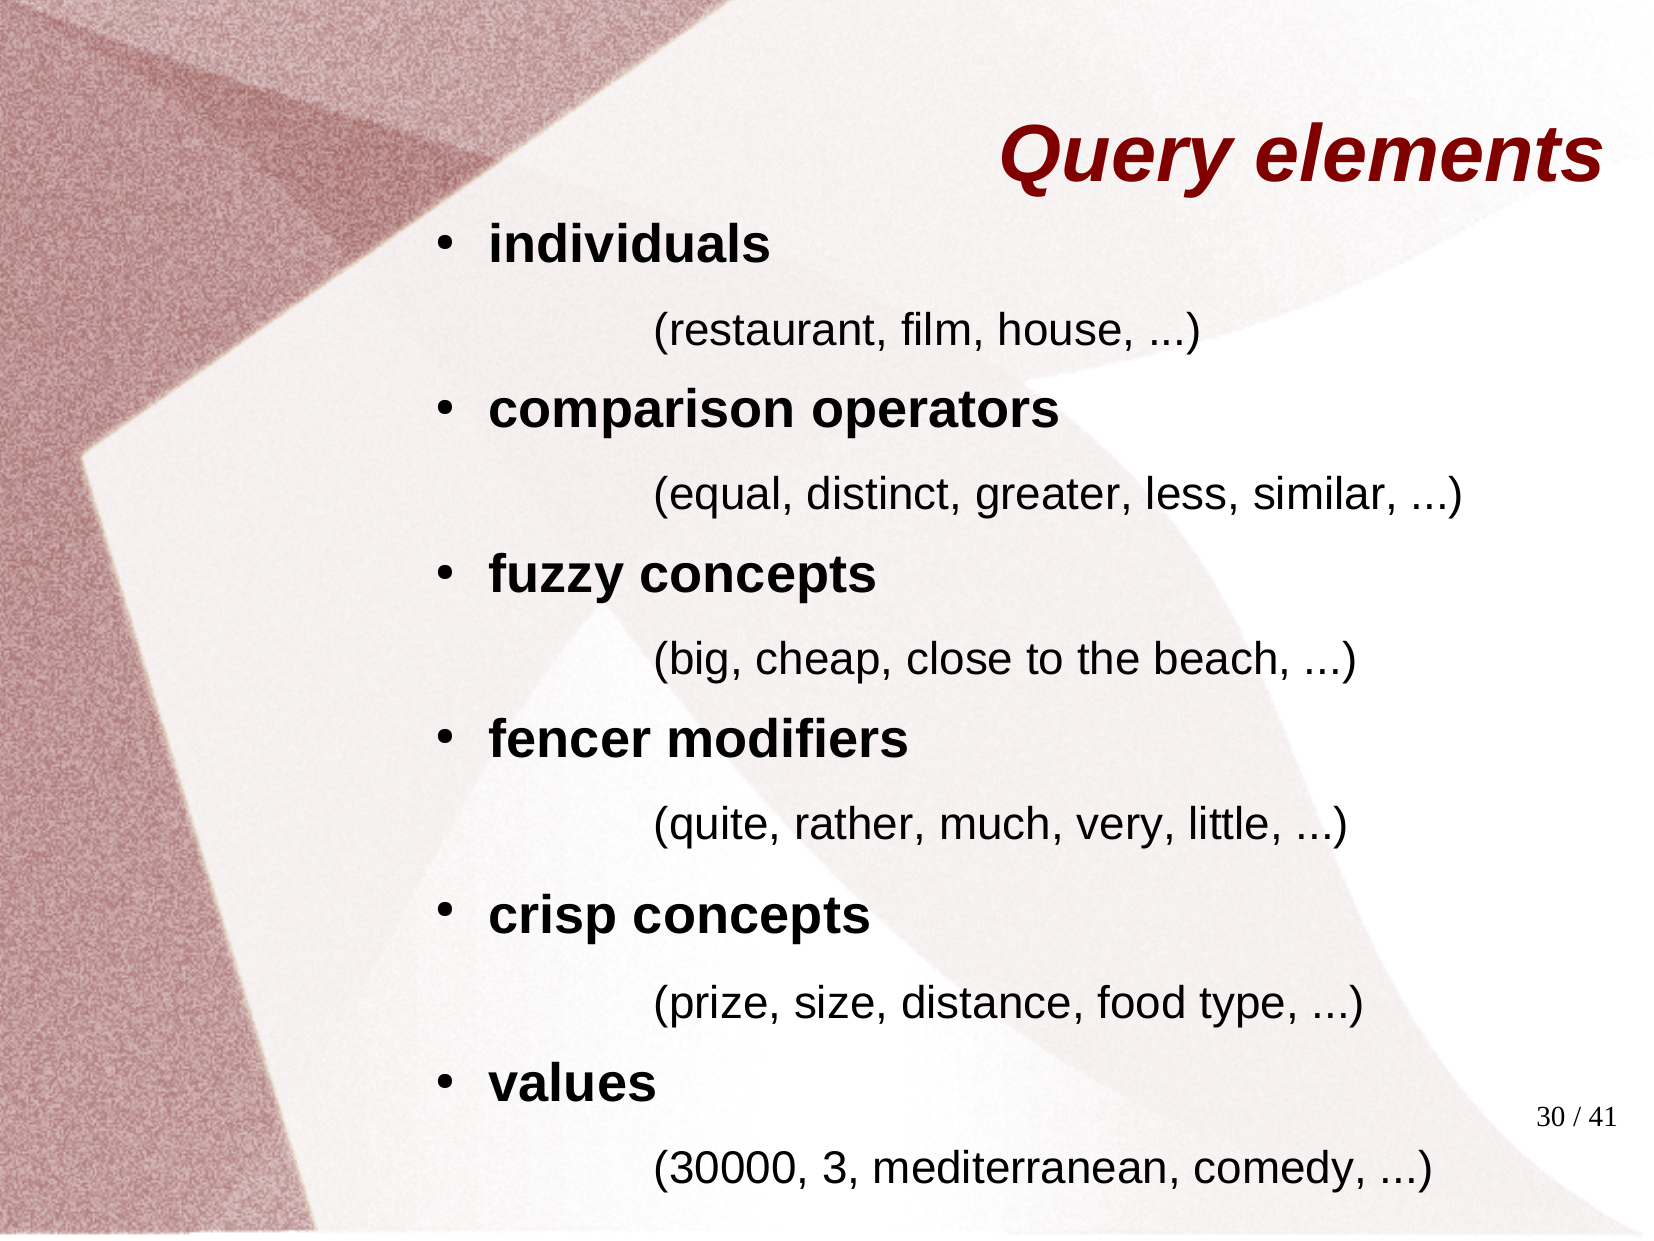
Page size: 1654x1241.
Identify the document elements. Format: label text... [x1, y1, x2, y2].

picture [0, 0, 1654, 1241]
title Query elements [596, 49, 1607, 213]
list individuals (restaurant, film, house, ...) comparison operators (equal, distinct, greater, less, similar, ...) fuzzy concepts (big, cheap, close to the beach, ...) fencer modifiers (quite, rather, much, very, little, ...) crisp concepts (prize, size, distance, food type, ...) values (30000, 3, mediterranean, comedy, ...) [417, 213, 1648, 1241]
